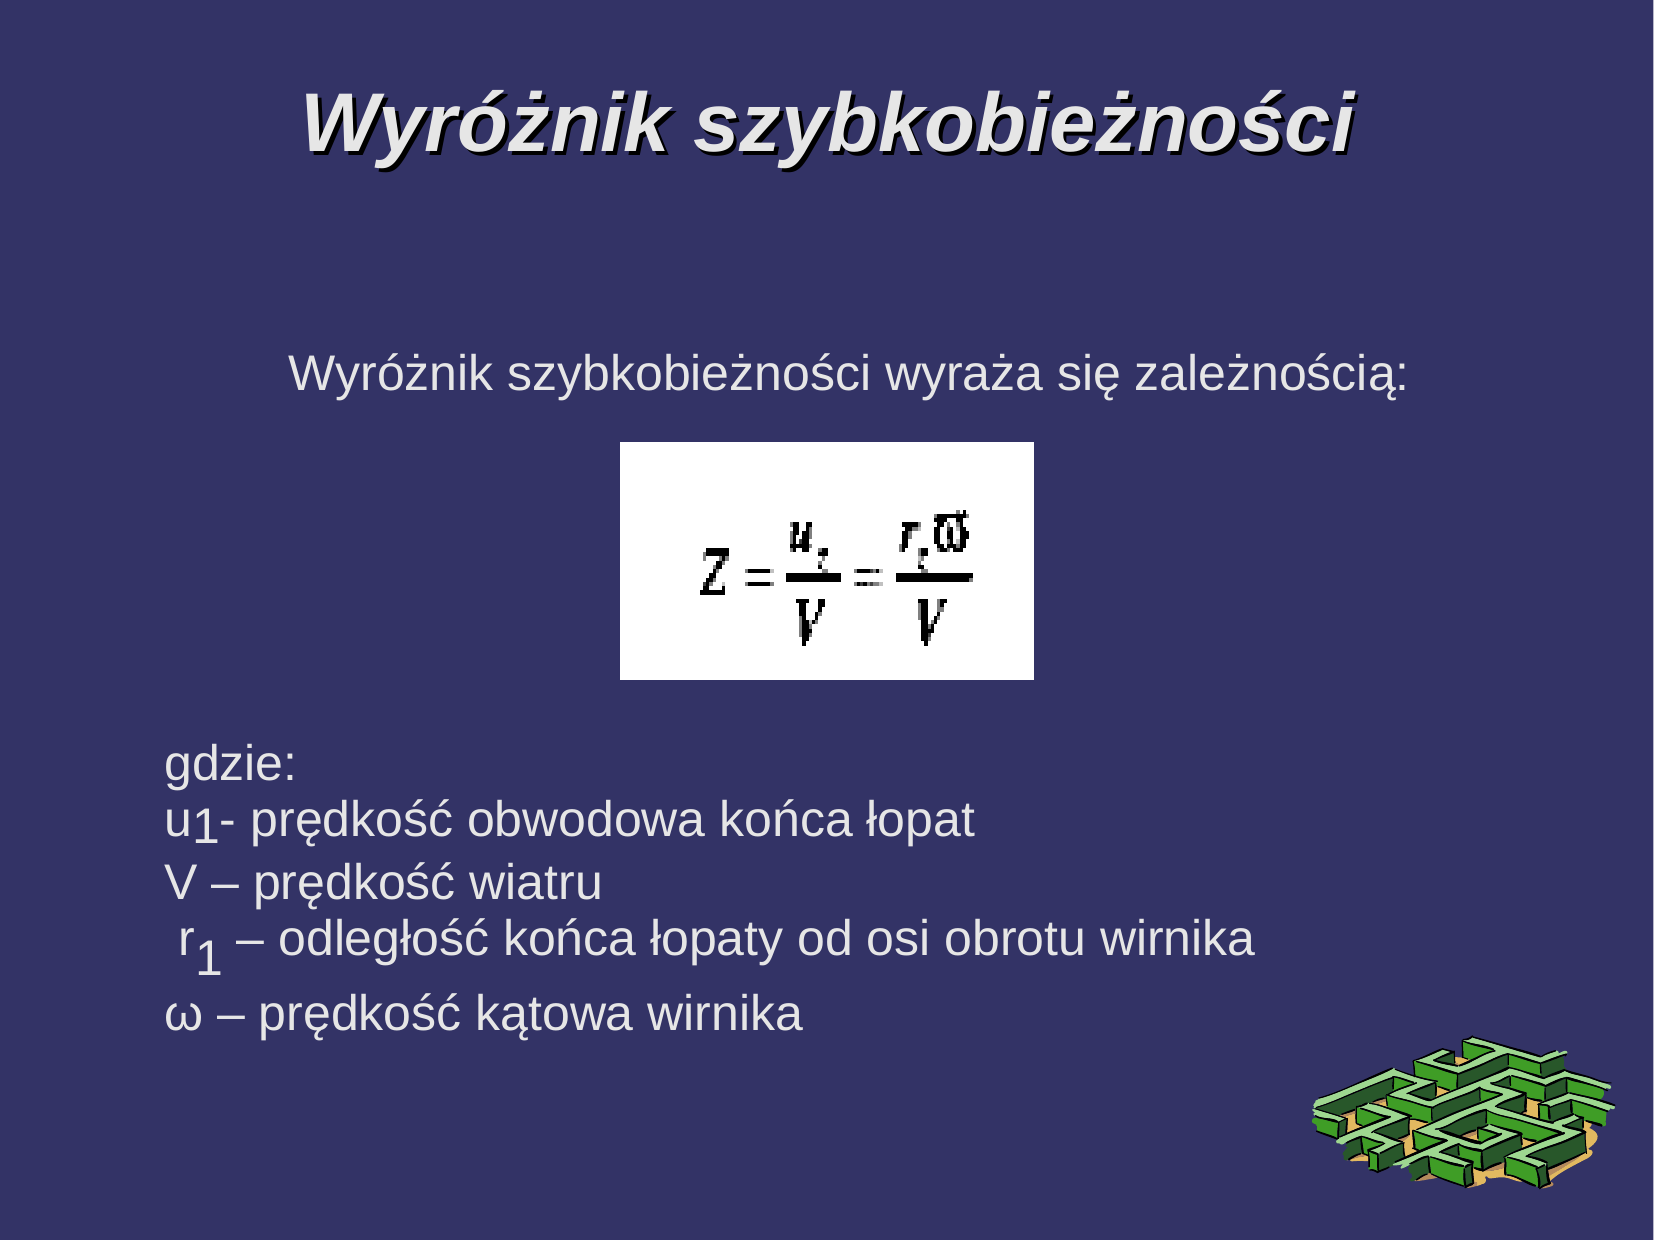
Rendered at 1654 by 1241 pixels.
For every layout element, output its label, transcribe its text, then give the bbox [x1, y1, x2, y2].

title Wyróżnik szybkobieżności [121, 19, 1534, 227]
list Wyróżnik szybkobieżności wyraża się zależnością: gdzie: u1- prędkość obwodowa końca łopat V – prędkość wiatru r1 – odległość końca łopaty od osi obrotu wirnika ω – prędkość kątowa wirnika [152, 344, 1534, 1241]
